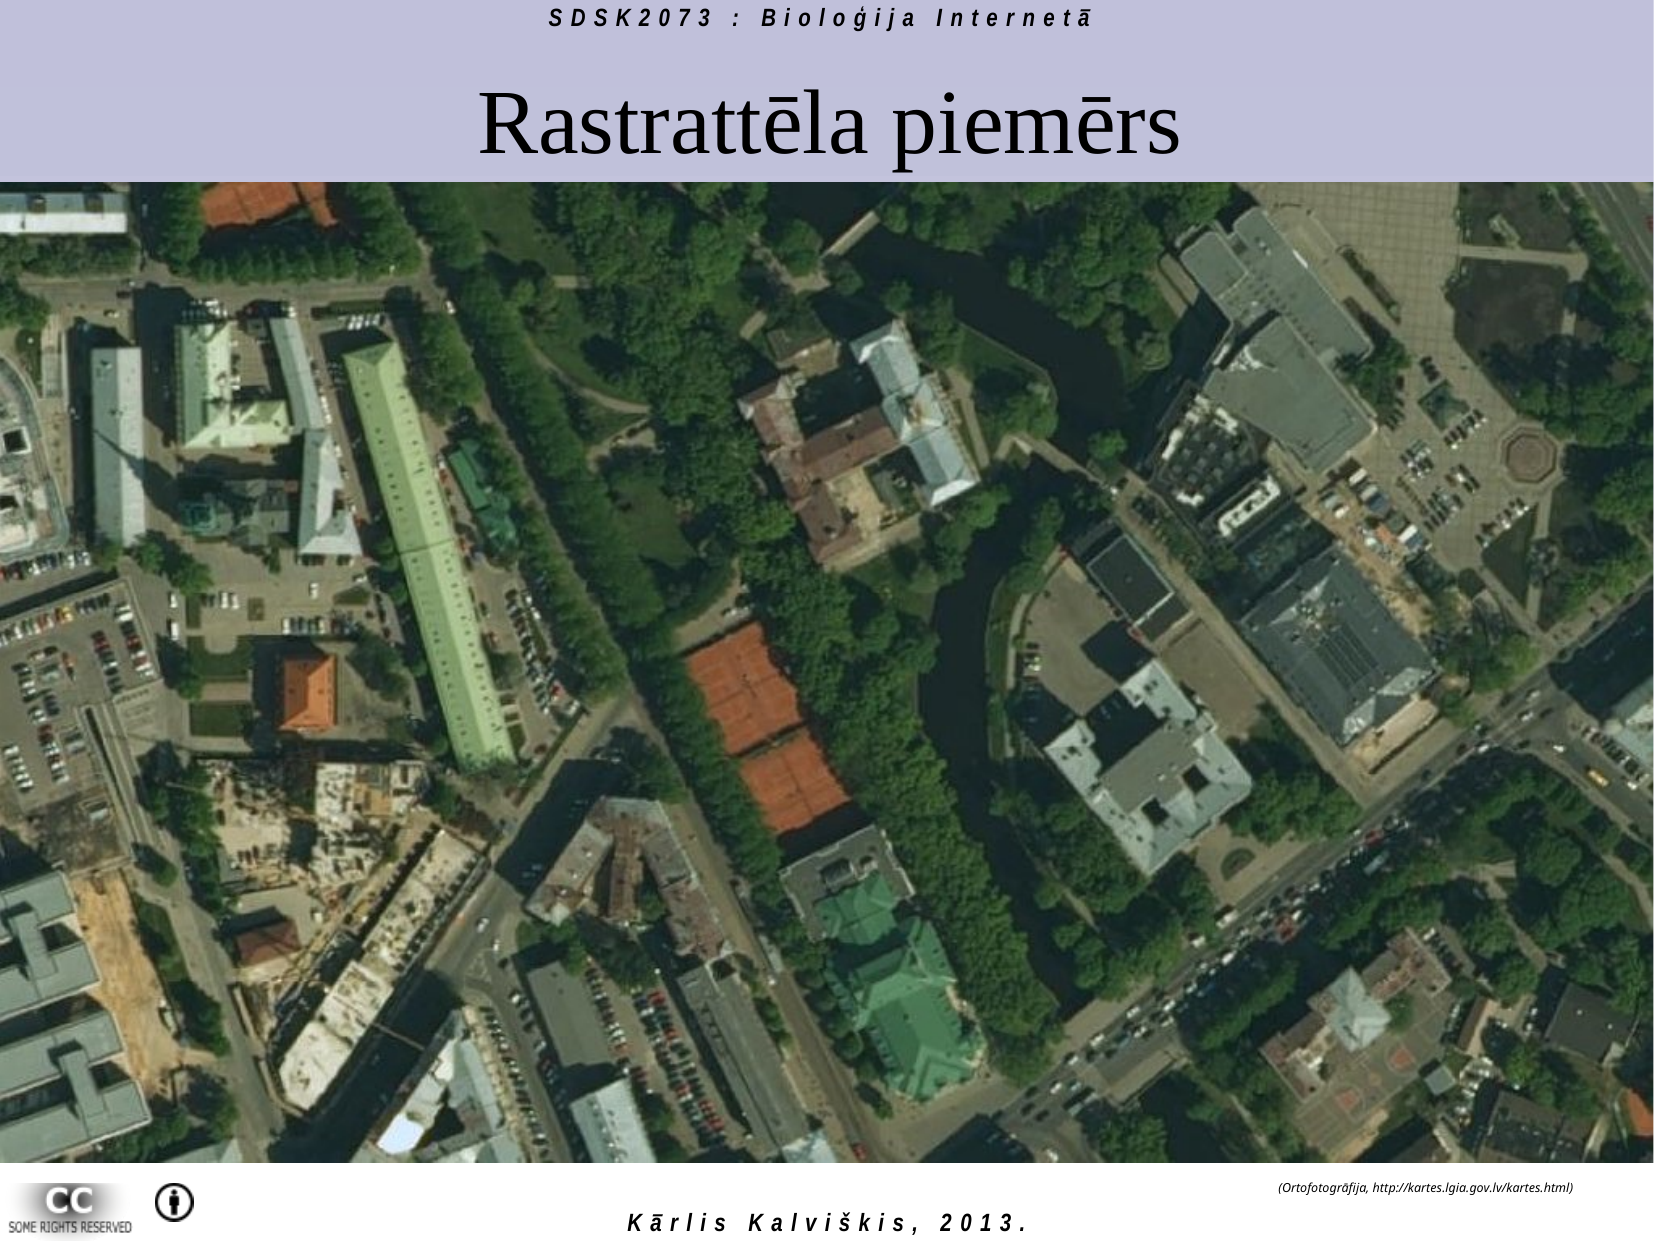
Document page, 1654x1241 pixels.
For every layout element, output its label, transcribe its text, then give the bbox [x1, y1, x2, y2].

picture [0, 0, 1654, 1241]
title Rastrattēla piemērs [34, 61, 1626, 182]
text_box (Ortofotogrāfija, http://kartes.lgia.gov.lv/kartes.html) [1278, 1180, 1579, 1195]
